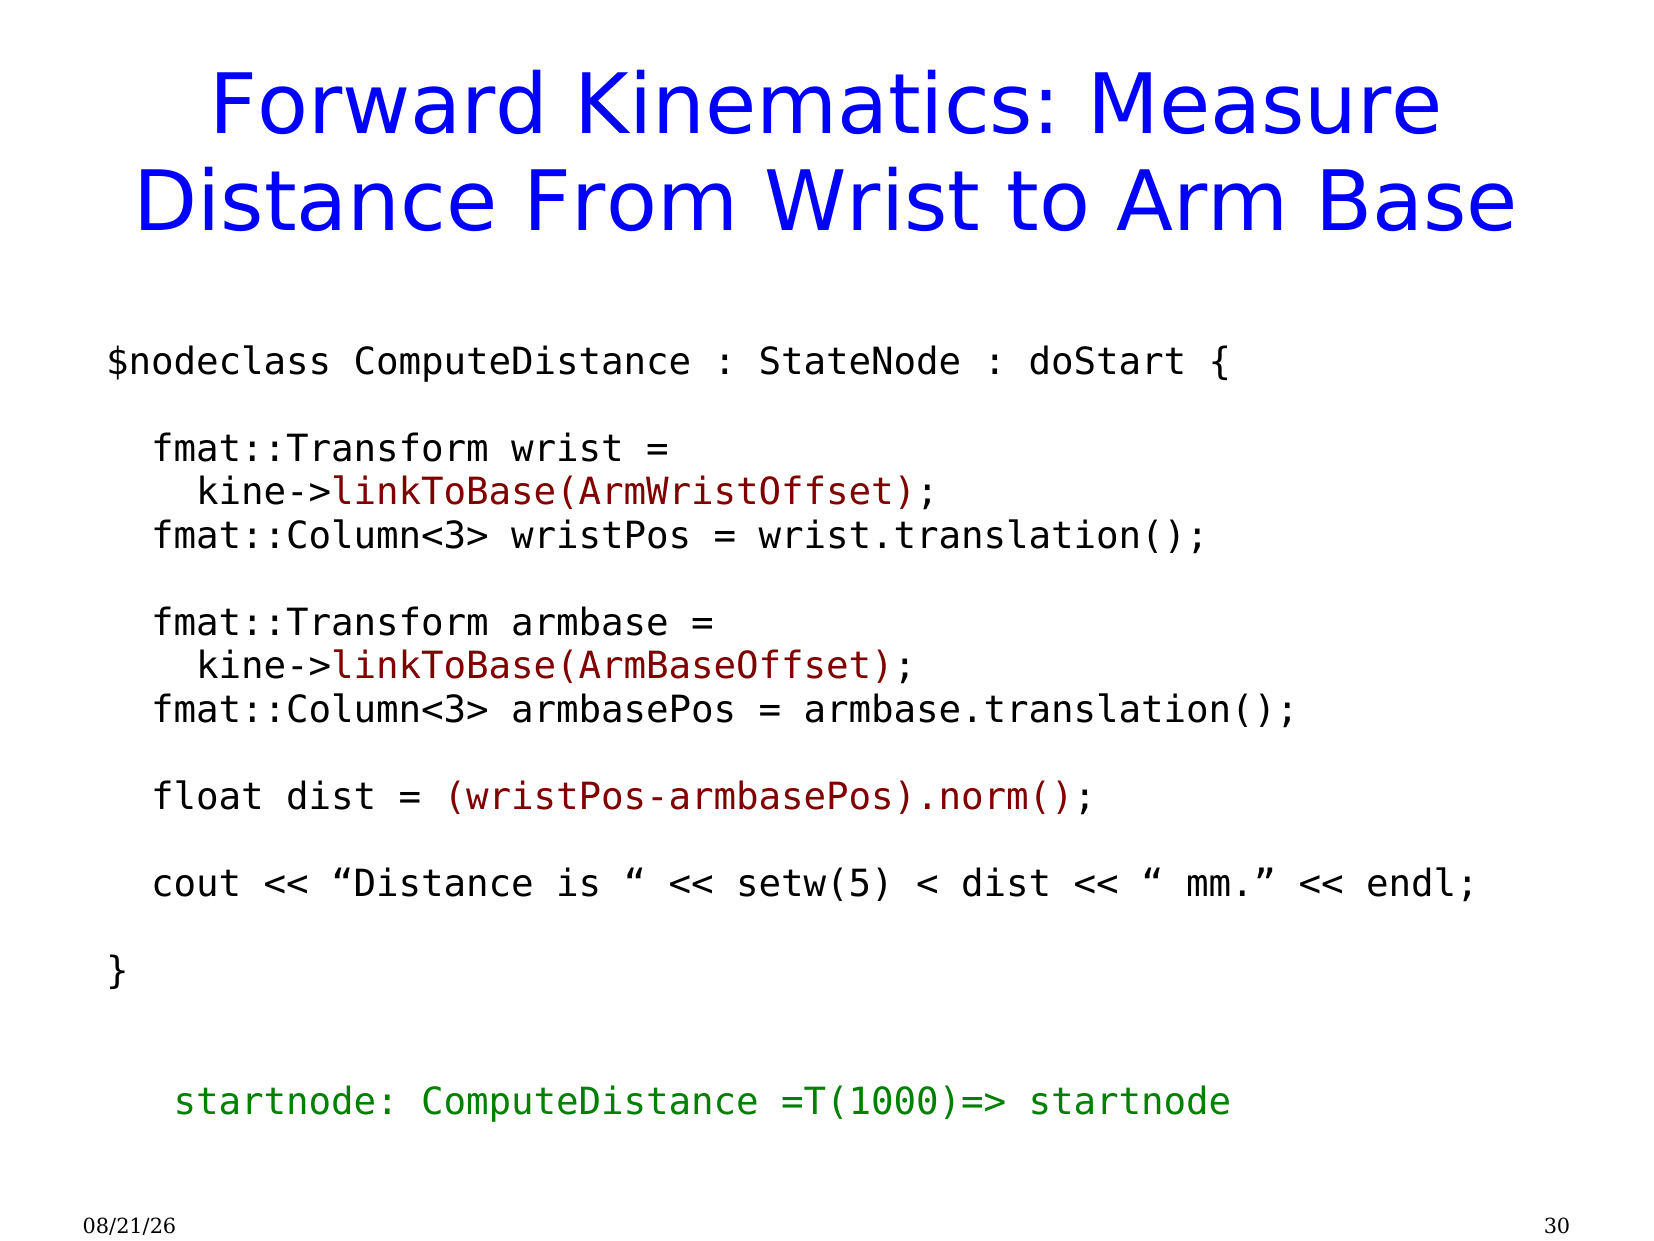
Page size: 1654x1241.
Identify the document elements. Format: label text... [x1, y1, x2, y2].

text_box $nodeclass ComputeDistance : StateNode : doStart { fmat::Transform wrist = kine->linkToBase(ArmWristOffset); fmat::Column<3> wristPos = wrist.translation(); fmat::Transform armbase = kine->linkToBase(ArmBaseOffset); fmat::Column<3> armbasePos = armbase.translation(); float dist = (wristPos-armbasePos).norm(); cout << “Distance is “ << setw(5) < dist << “ mm.” << endl; } startnode: ComputeDistance =T(1000)=> startnode [91, 332, 1626, 1131]
title Forward Kinematics: Measure Distance From Wrist to Arm Base [82, 49, 1571, 257]
